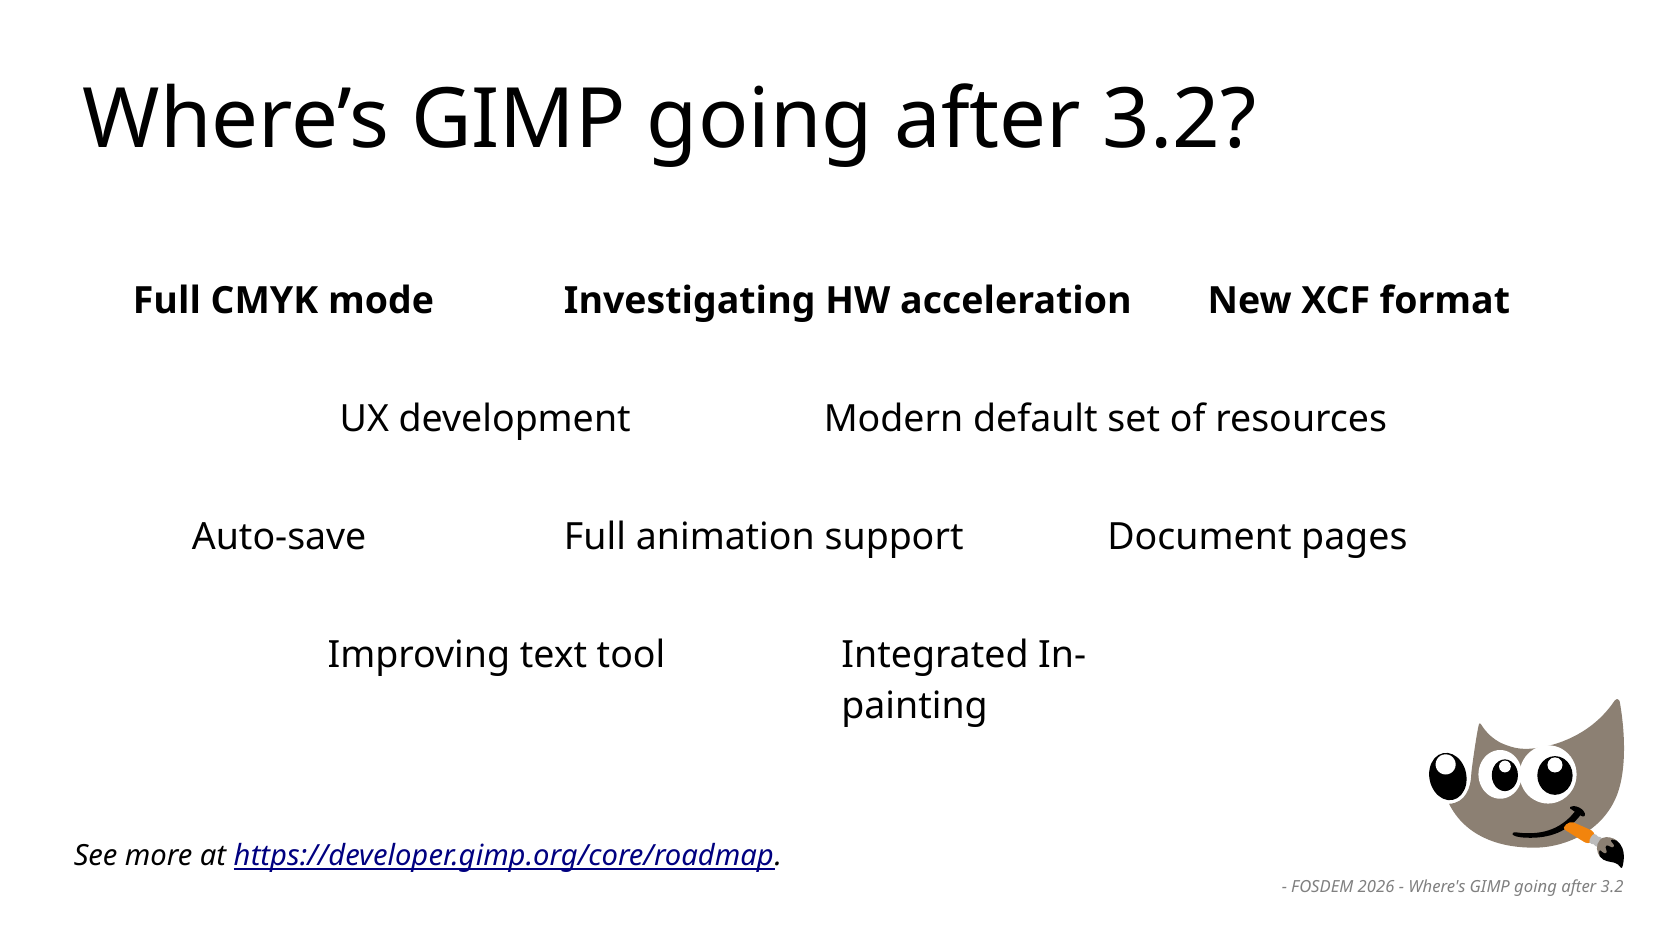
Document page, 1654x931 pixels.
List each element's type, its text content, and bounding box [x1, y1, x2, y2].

text_box Integrated In-painting [826, 620, 1241, 686]
text_box Full animation support [549, 501, 1034, 568]
text_box UX development [324, 383, 650, 450]
text_box New XCF format [1192, 265, 1595, 332]
text_box See more at https://developer.gimp.org/core/roadmap. [59, 826, 857, 886]
text_box Auto-save [177, 501, 384, 568]
text_box Improving text tool [312, 620, 739, 686]
text_box Investigating HW acceleration [549, 265, 1152, 355]
text_box Document pages [1092, 501, 1477, 568]
title Where’s GIMP going after 3.2? [82, 37, 1571, 193]
text_box Modern default set of resources [809, 383, 1418, 473]
text_box Full CMYK mode [118, 265, 473, 332]
